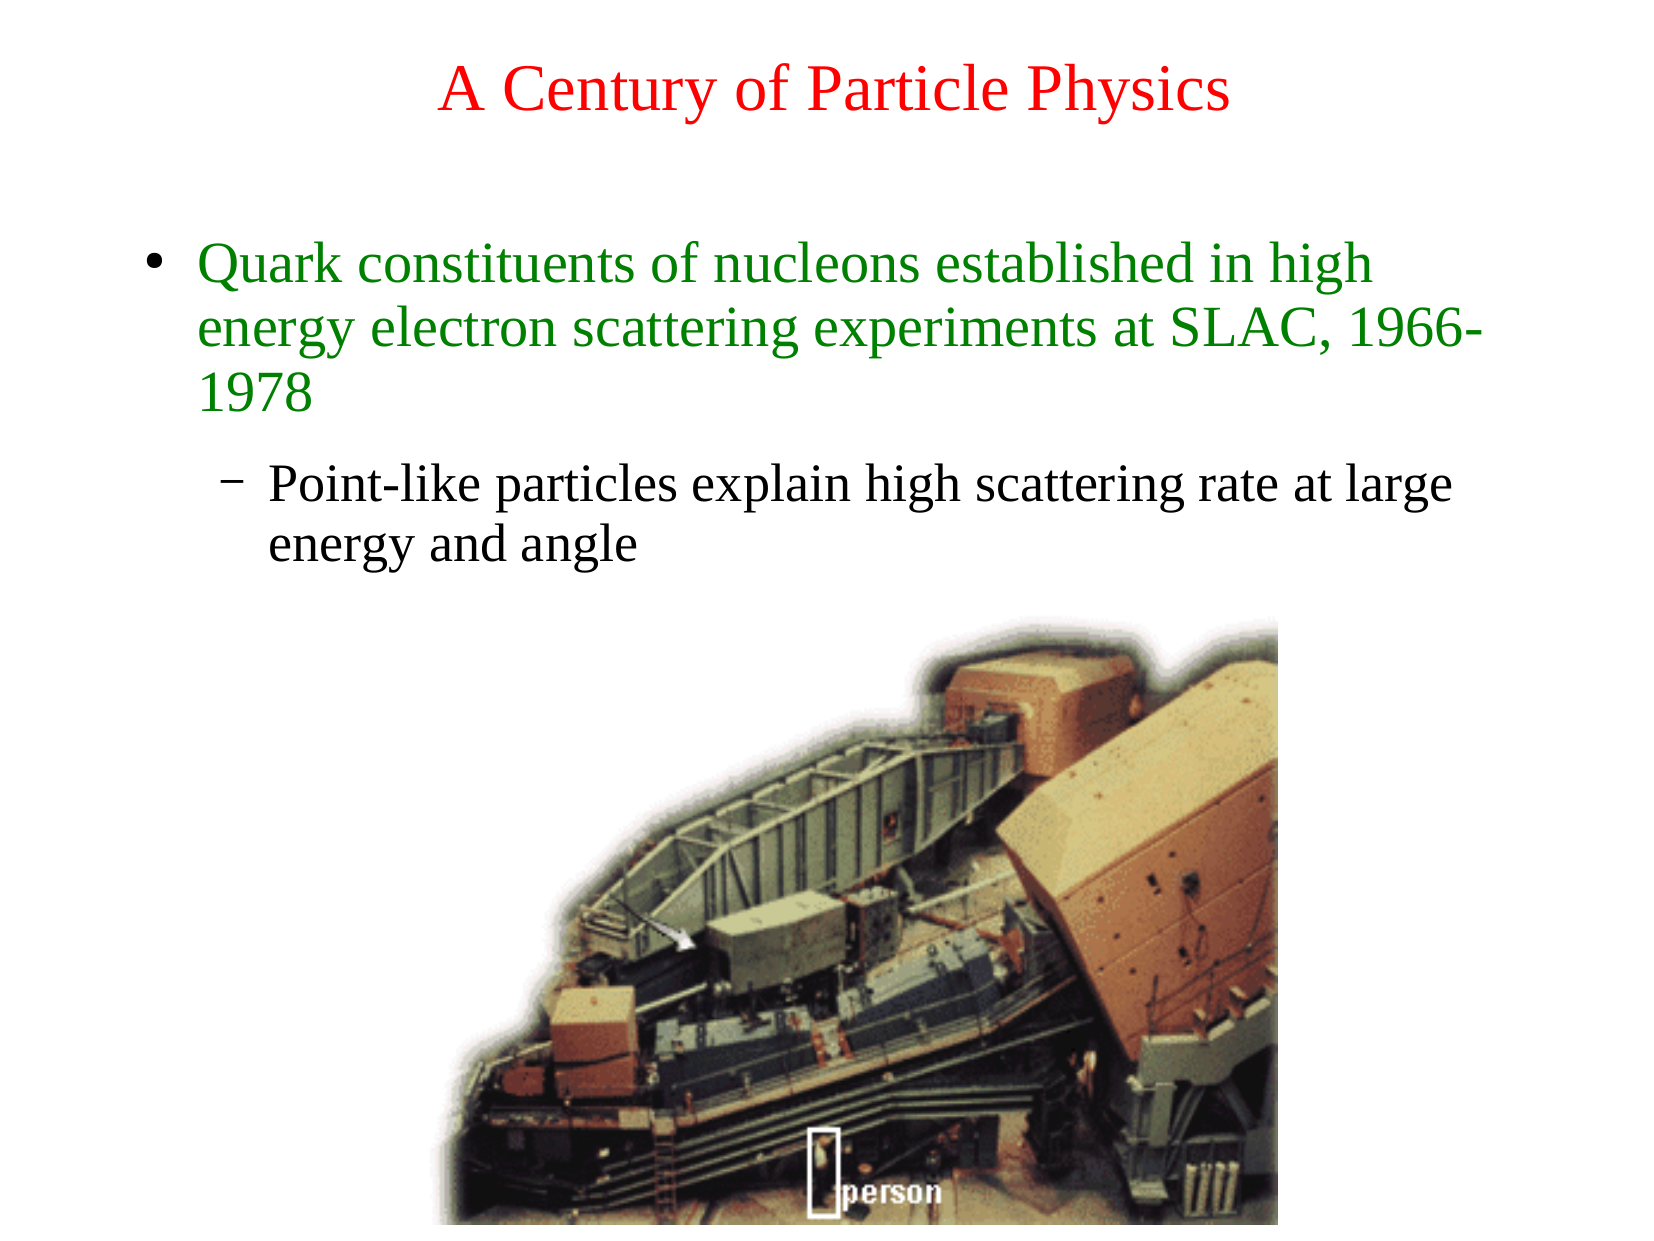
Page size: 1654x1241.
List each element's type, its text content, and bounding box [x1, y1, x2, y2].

title A Century of Particle Physics [128, 5, 1541, 171]
picture [419, 604, 1278, 1225]
list Quark constituents of nucleons established in high energy electron scattering experiments at SLAC, 1966-1978 Point-like particles explain high scattering rate at large energy and angle [126, 230, 1539, 1012]
